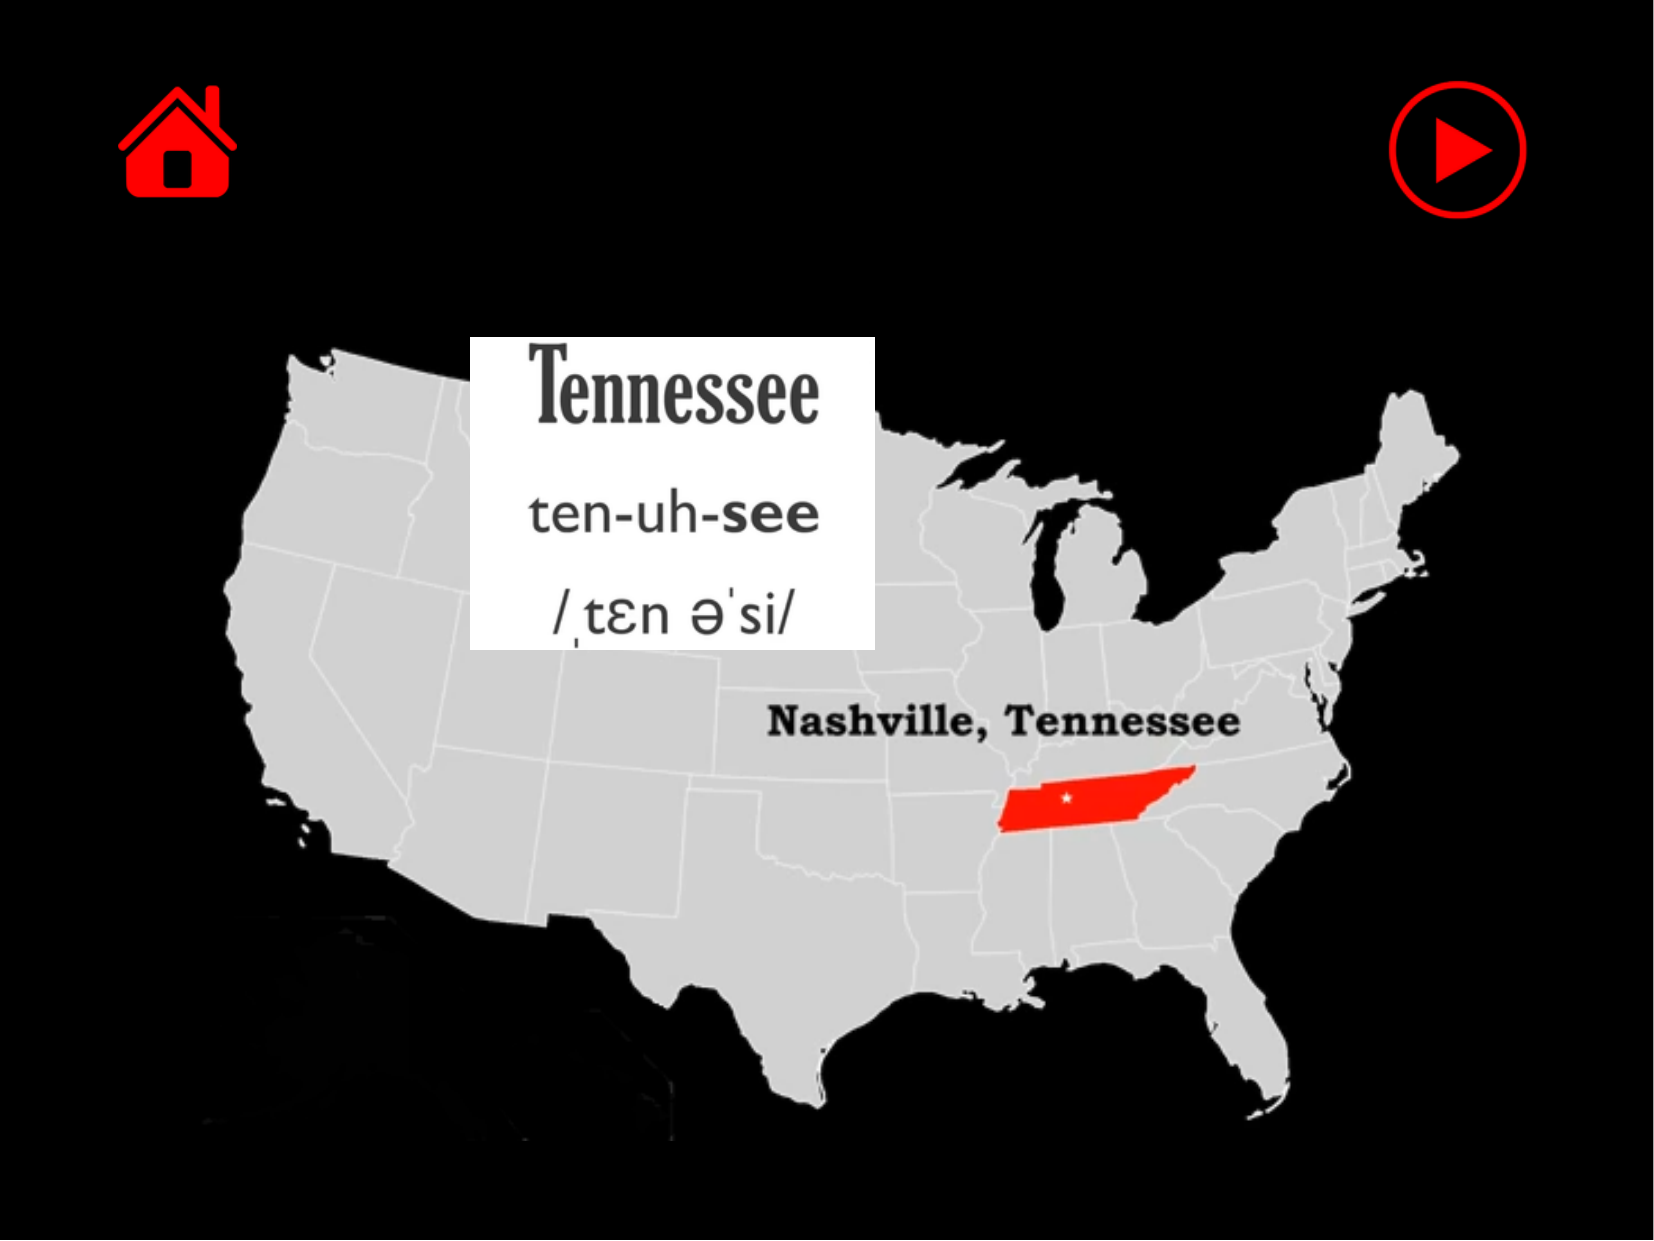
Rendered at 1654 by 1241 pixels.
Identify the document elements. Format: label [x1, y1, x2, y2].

picture [1381, 70, 1539, 228]
picture [118, 82, 237, 201]
picture [177, 337, 1477, 1141]
